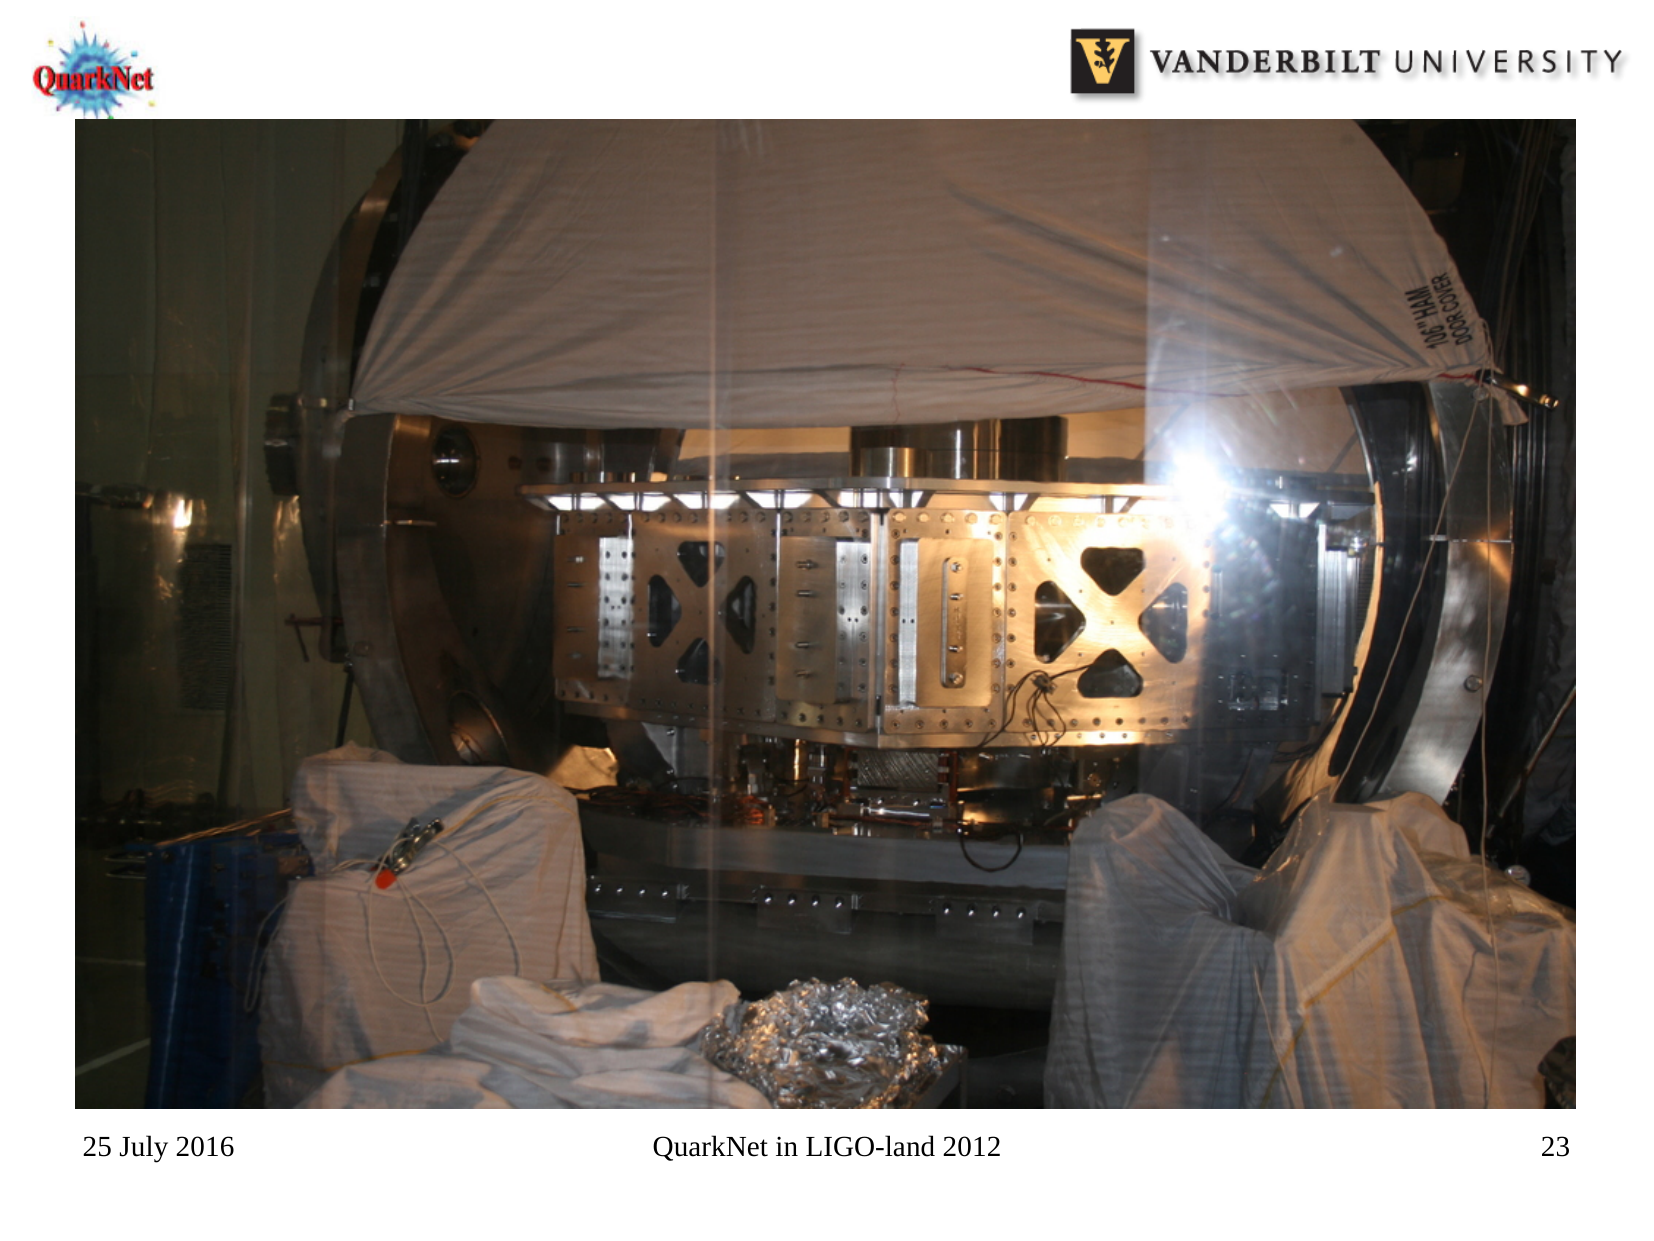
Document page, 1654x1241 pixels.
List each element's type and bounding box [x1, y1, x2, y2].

picture [19, 16, 1576, 1109]
picture [1067, 25, 1637, 109]
